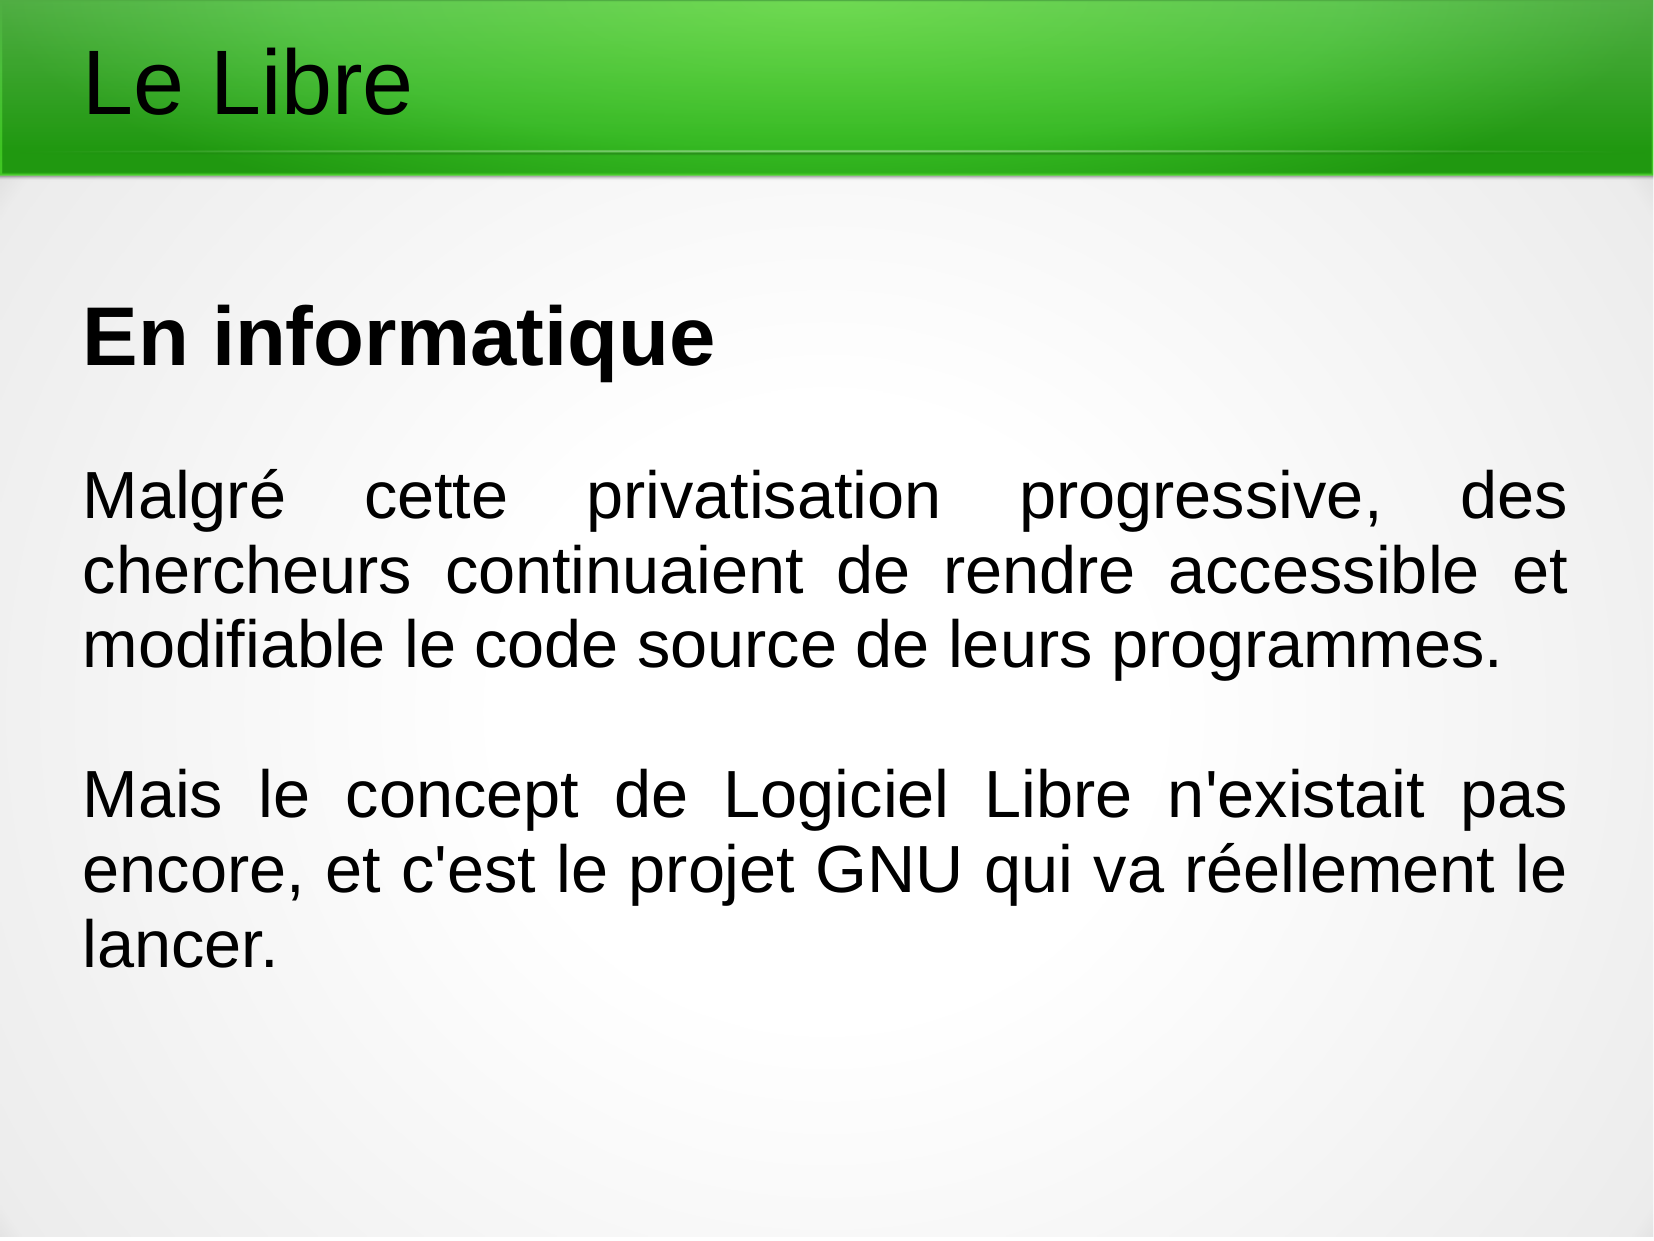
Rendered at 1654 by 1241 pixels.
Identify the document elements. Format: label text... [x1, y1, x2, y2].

title Le Libre [82, 11, 1571, 154]
subtitle En informatique Malgré cette privatisation progressive, des chercheurs continuaient de rendre accessible et modifiable le code source de leurs programmes. Mais le concept de Logiciel Libre n'existait pas encore, et c'est le projet GNU qui va réellement le lancer. [82, 290, 1571, 1010]
picture [0, 0, 1654, 1237]
